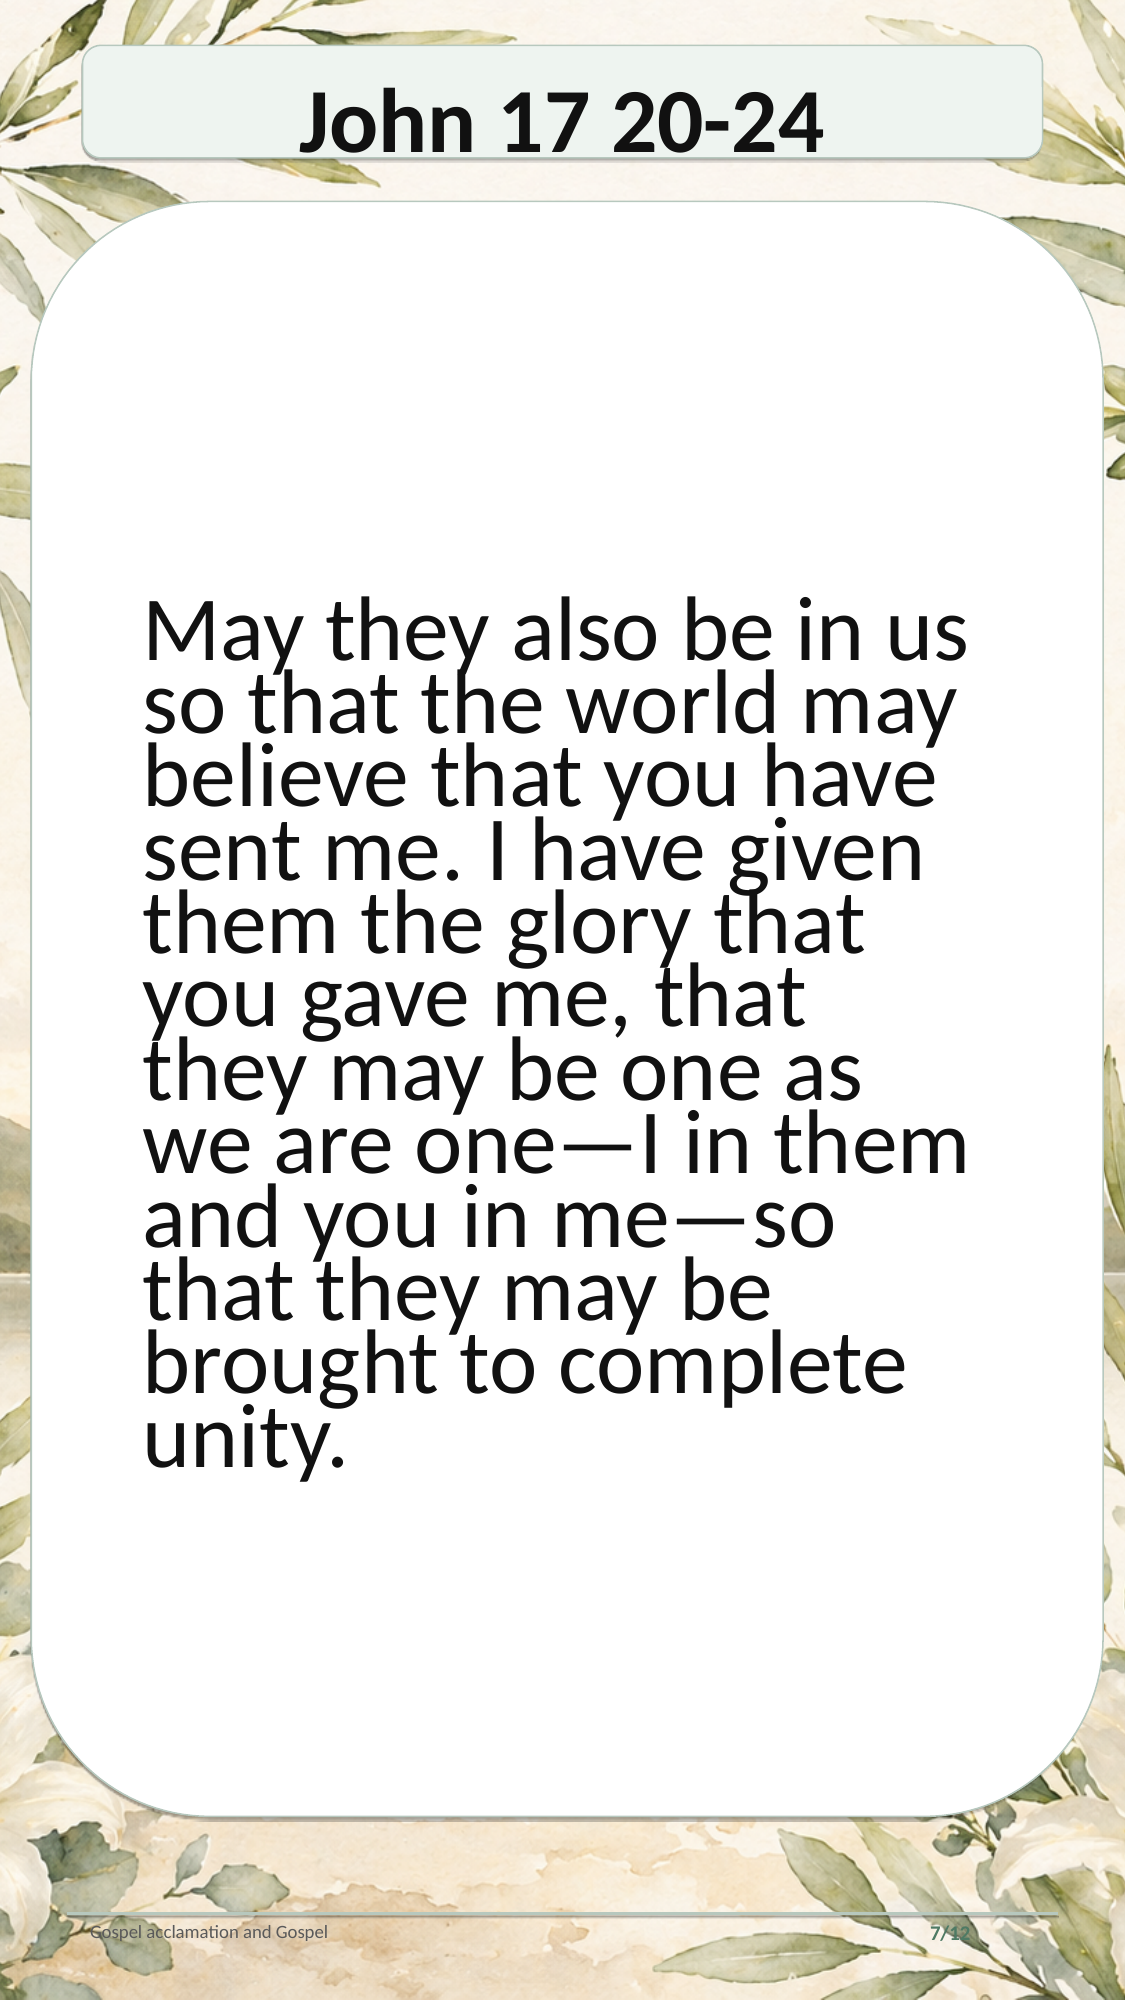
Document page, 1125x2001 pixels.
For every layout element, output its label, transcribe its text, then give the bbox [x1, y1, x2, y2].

text_box Gospel acclamation and Gospel [75, 1916, 736, 1955]
text_box 7/12 [915, 1916, 1036, 1958]
text_box John 17 20-24 [120, 86, 1006, 139]
picture [0, 0, 1125, 2000]
text_box [31, 221, 127, 1796]
text_box May they also be in us so that the world may believe that you have sent me. I have given them the glory that you gave me, that they may be one as we are one—I in them and you in me—so that they may be brought to complete unity. [127, 201, 998, 1799]
text_box [133, 217, 1104, 1817]
text_box [82, 45, 1043, 158]
